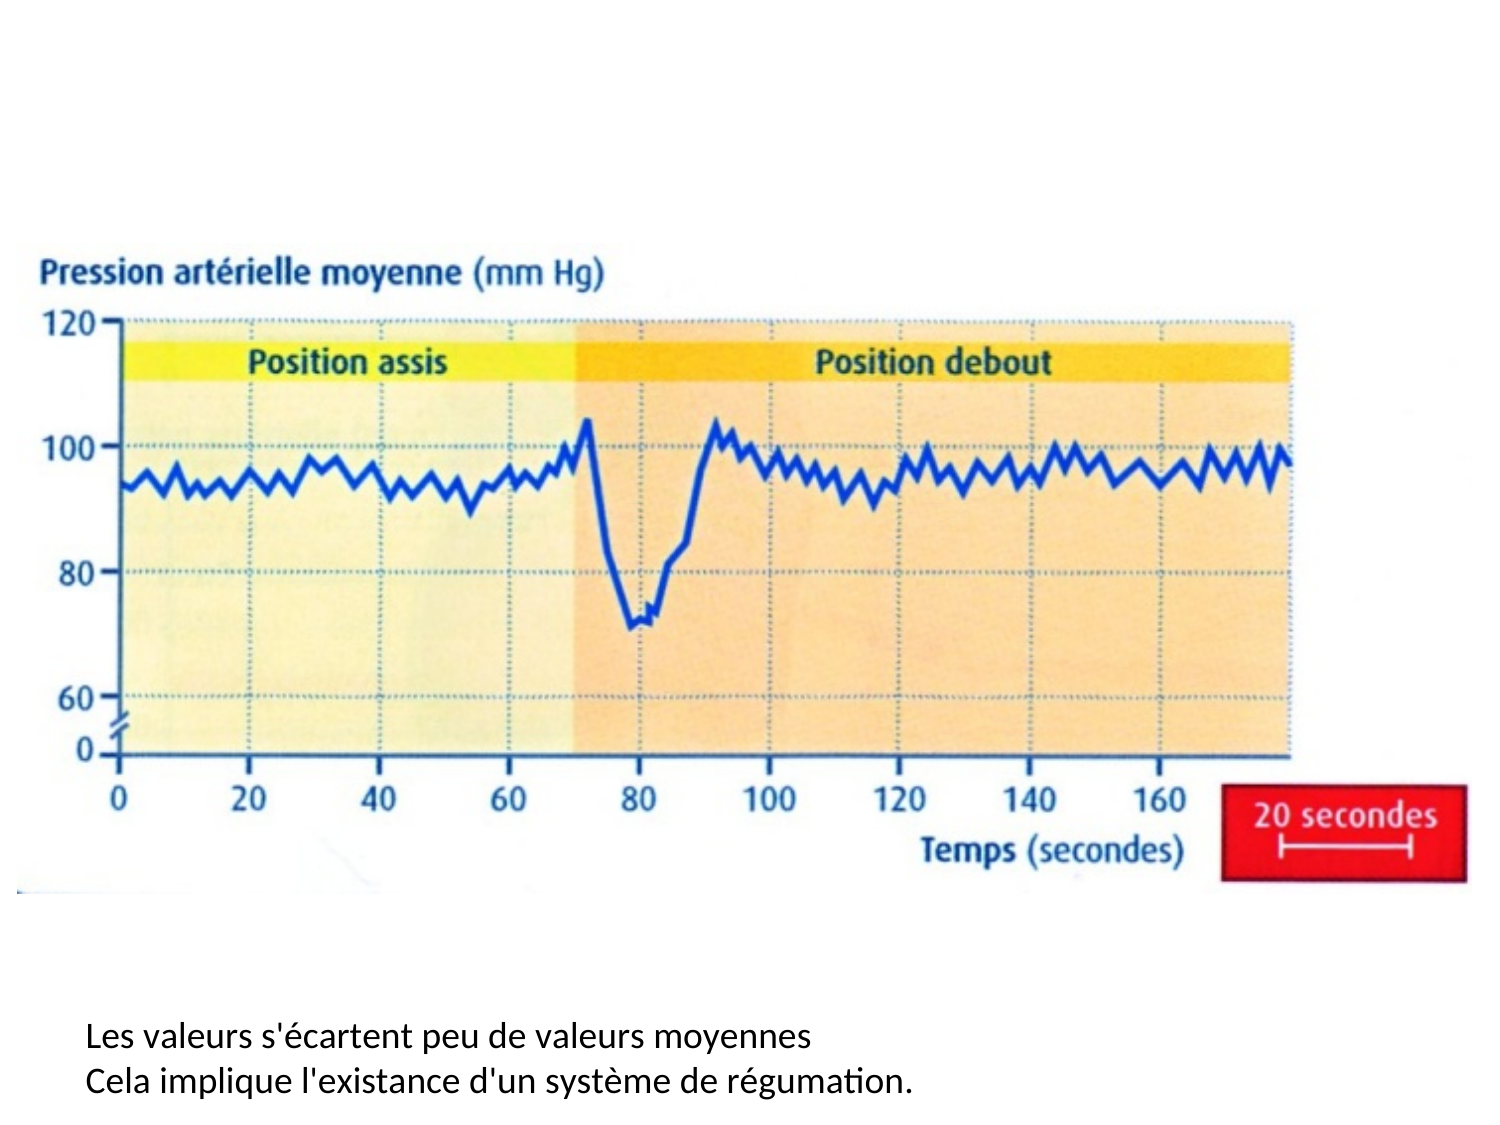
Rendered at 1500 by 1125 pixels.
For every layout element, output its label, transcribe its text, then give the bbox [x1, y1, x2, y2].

text_box Les valeurs s'écartent peu de valeurs moyennes Cela implique l'existance d'un système de régumation. [70, 1003, 930, 1109]
picture [17, 243, 1472, 894]
